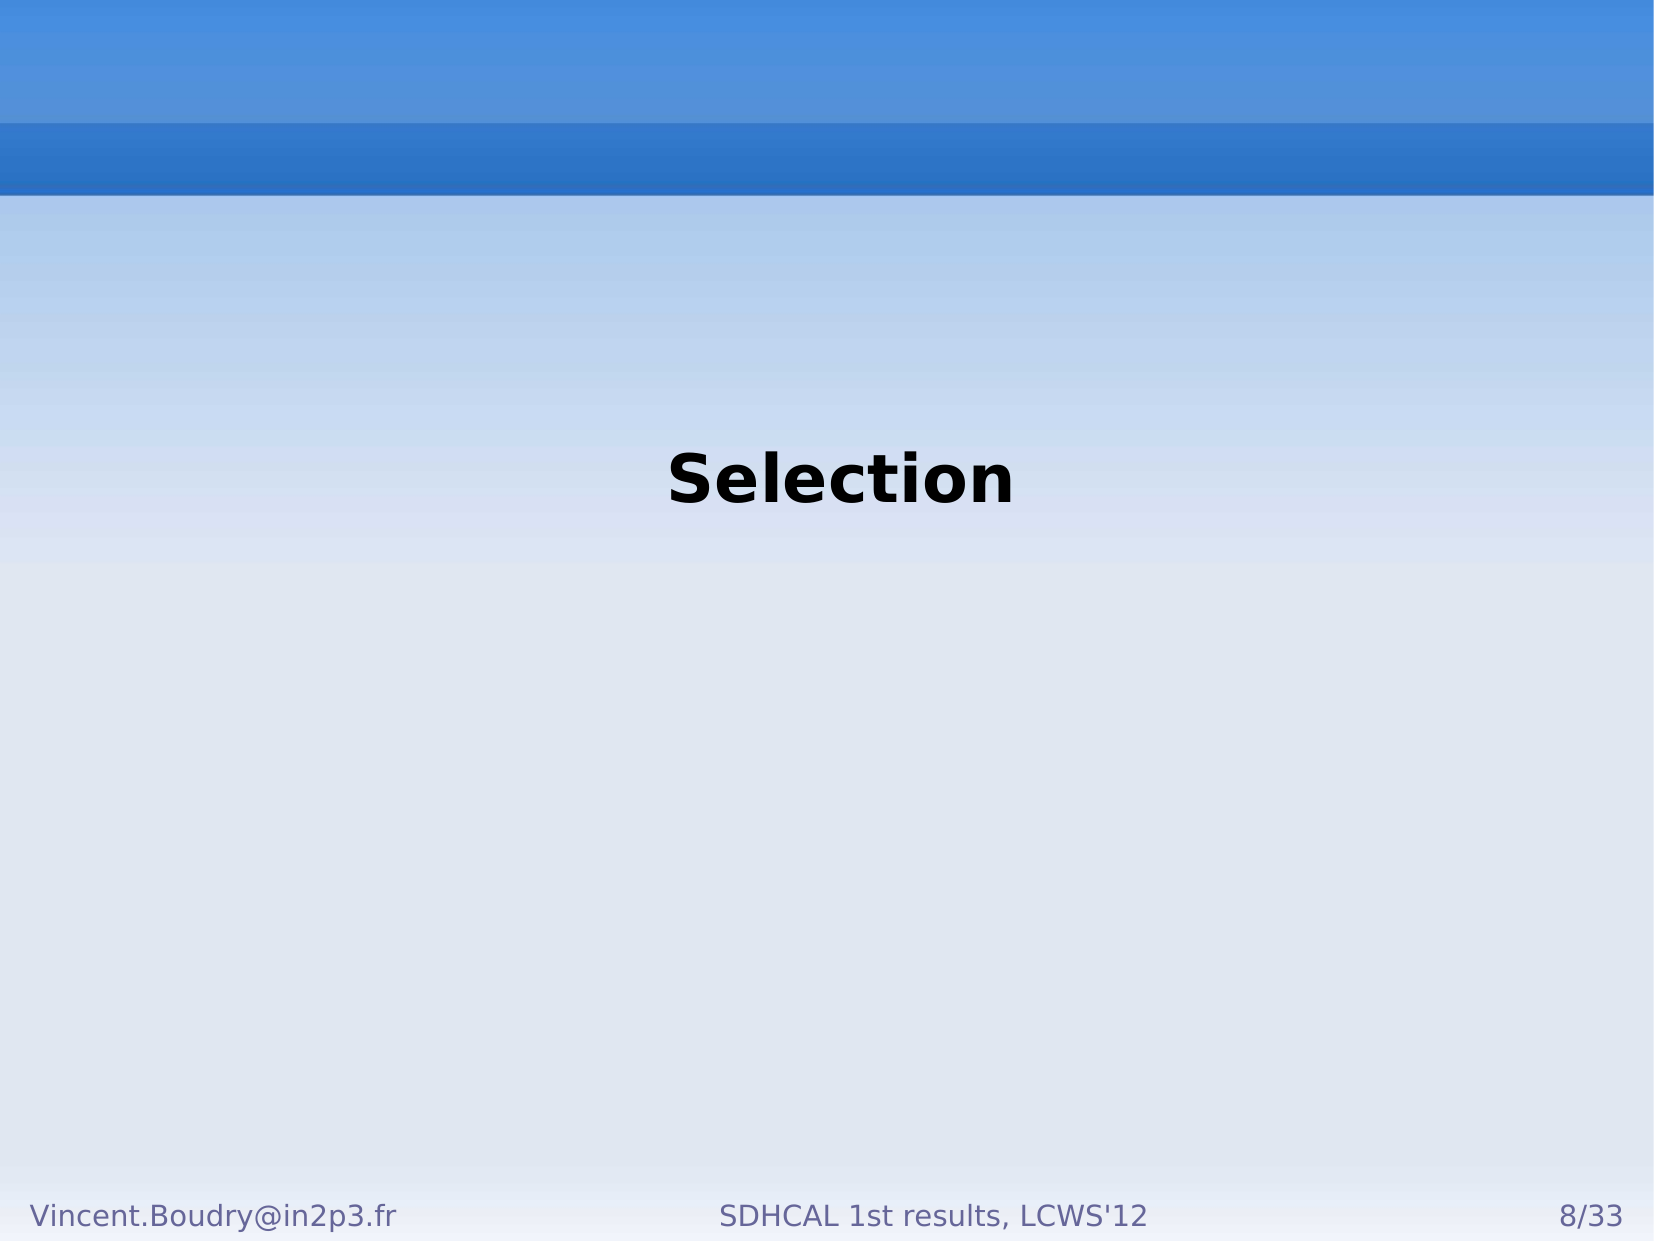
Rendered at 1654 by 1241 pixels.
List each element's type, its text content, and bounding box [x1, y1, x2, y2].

picture [0, 0, 1654, 1241]
subtitle Selection [29, 0, 1654, 1152]
